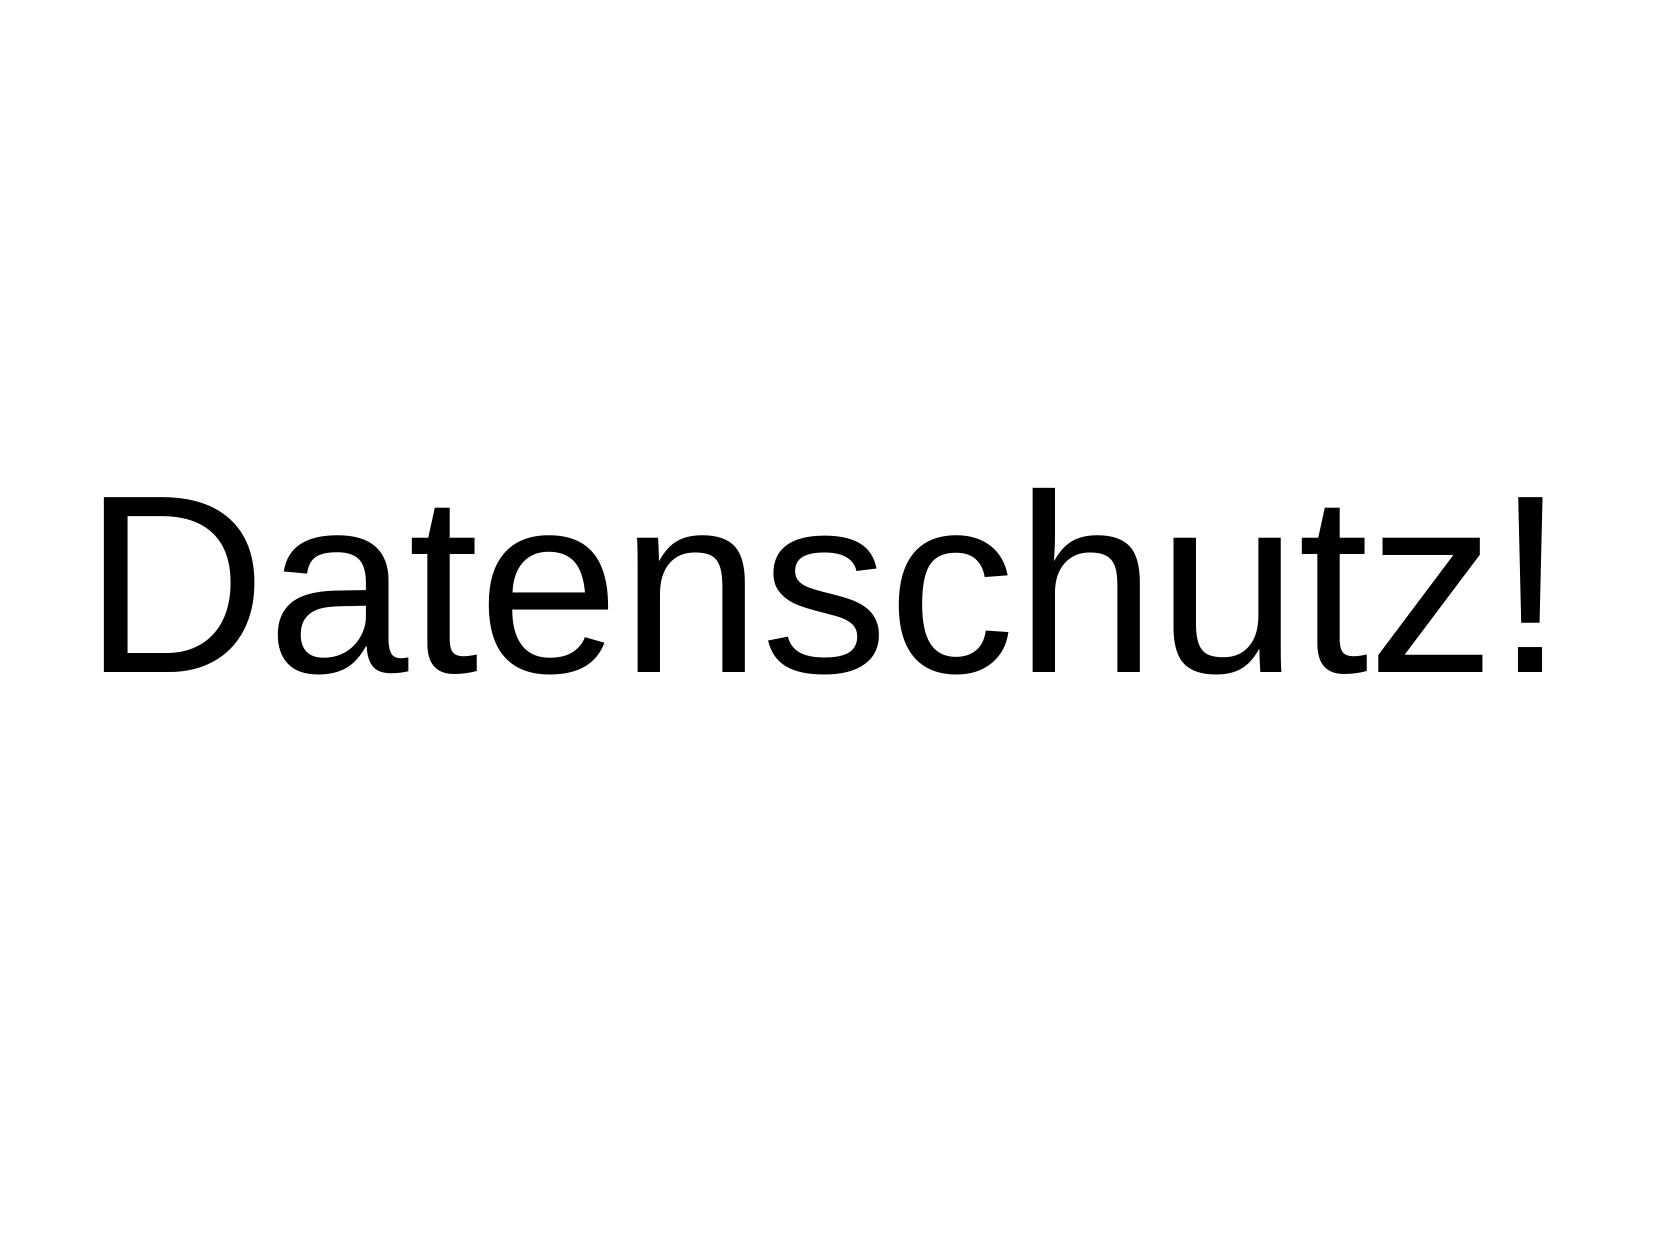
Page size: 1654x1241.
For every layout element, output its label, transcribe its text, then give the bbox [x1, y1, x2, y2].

text_box Datenschutz! [82, 56, 1571, 1102]
